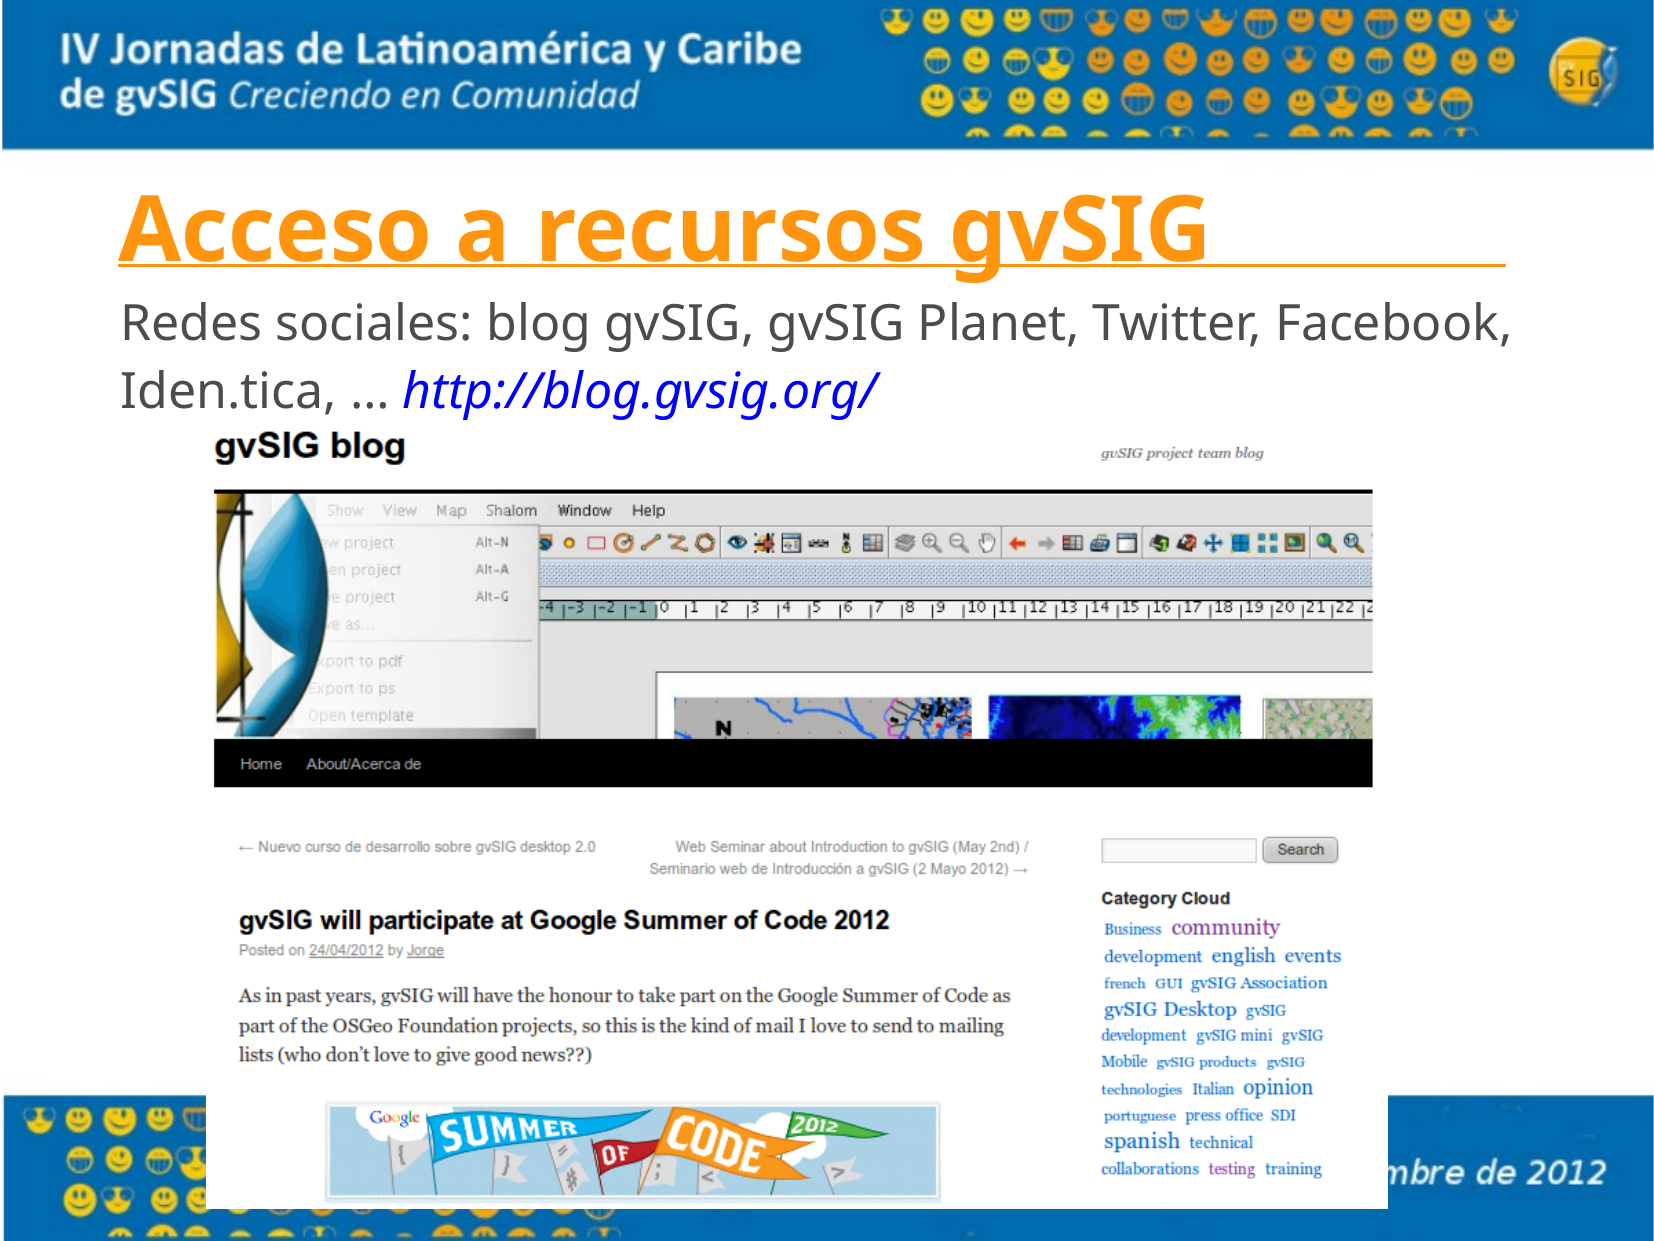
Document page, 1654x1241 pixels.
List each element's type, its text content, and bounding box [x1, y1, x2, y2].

picture [1, 0, 1654, 1241]
text_box Redes sociales: blog gvSIG, gvSIG Planet, Twitter, Facebook, Iden.tica, … http://blog.gvsig.org/ [120, 296, 1536, 414]
title Acceso a recursos gvSIG [118, 172, 1607, 280]
